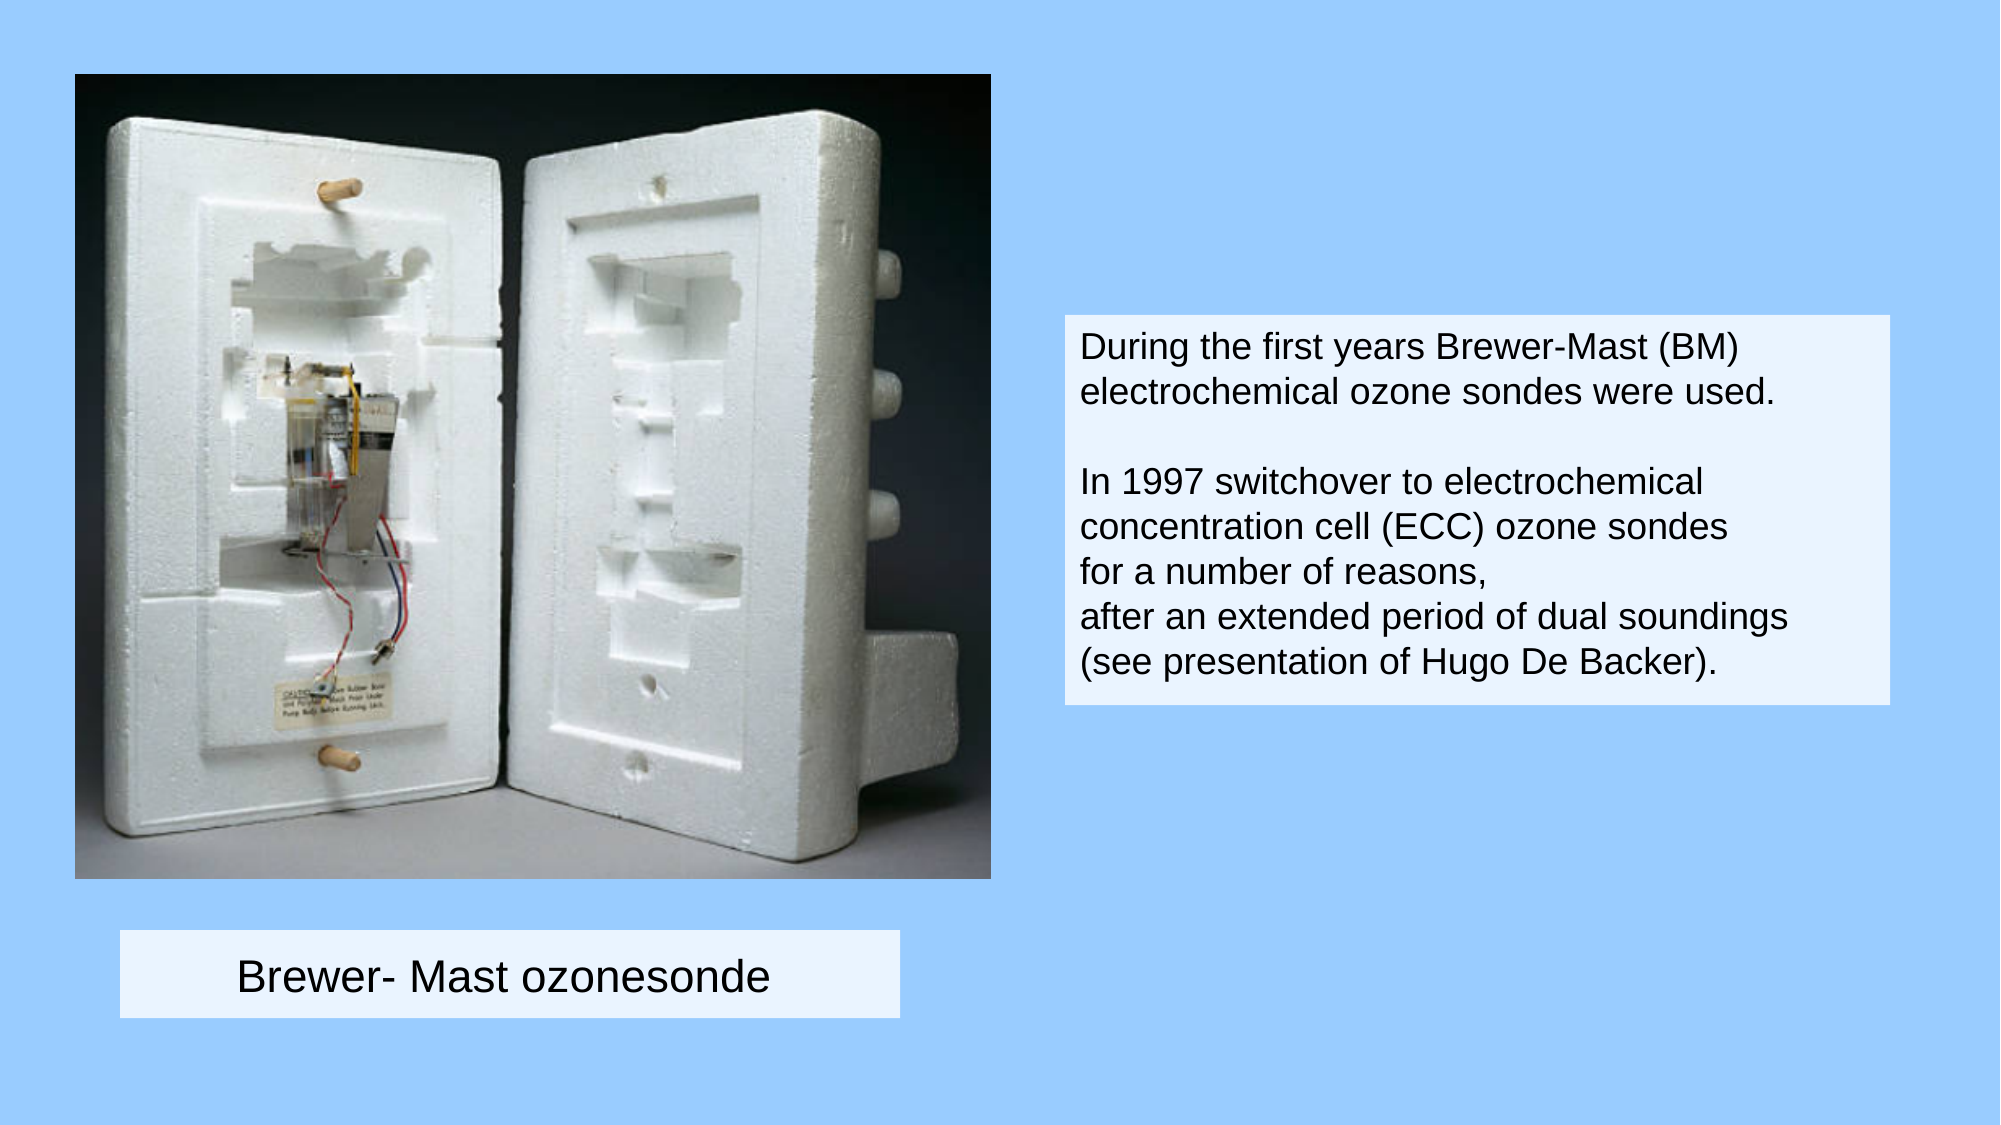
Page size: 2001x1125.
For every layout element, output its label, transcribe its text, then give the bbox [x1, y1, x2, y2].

text_box During the first years Brewer-Mast (BM) electrochemical ozone sondes were used. In 1997 switchover to electrochemical concentration cell (ECC) ozone sondes for a number of reasons, after an extended period of dual soundings (see presentation of Hugo De Backer). [1065, 314, 1891, 706]
title Brewer- Mast ozonesonde [120, 930, 901, 1019]
picture [75, 74, 991, 879]
